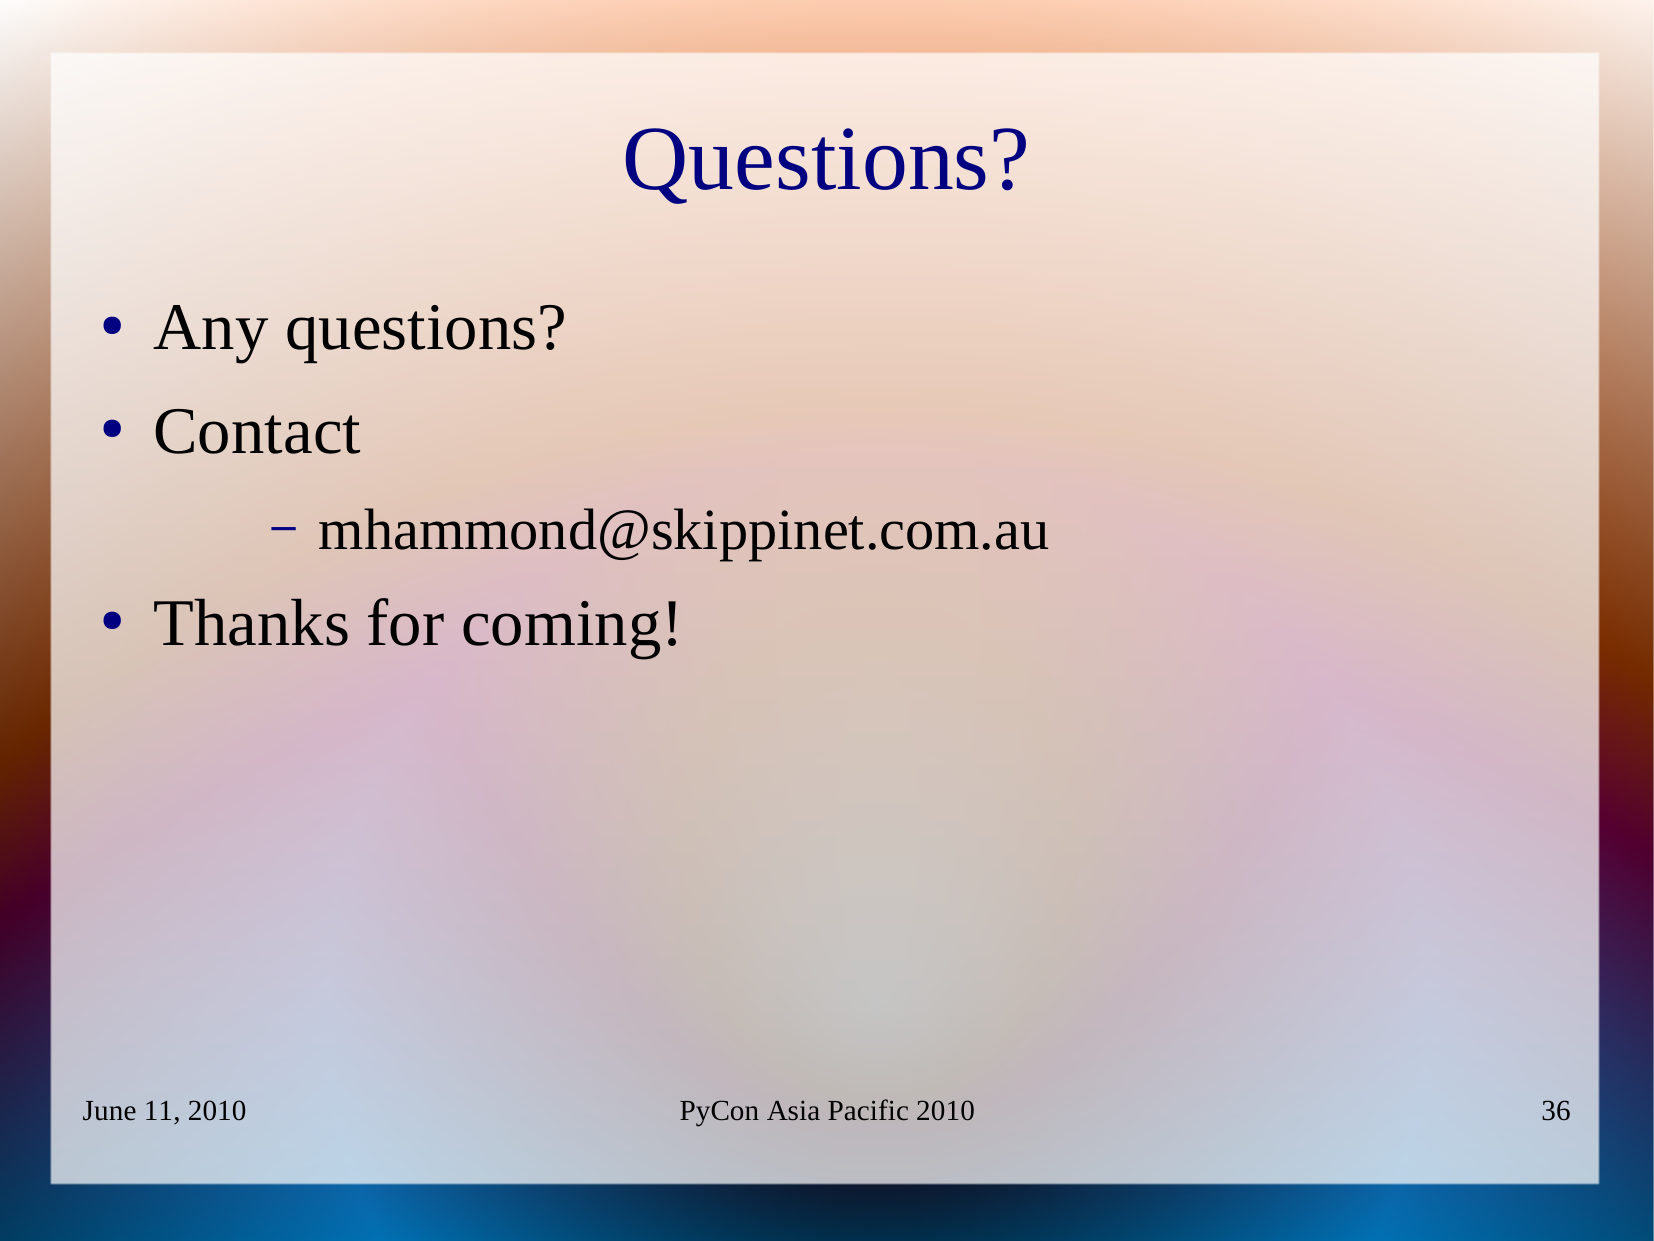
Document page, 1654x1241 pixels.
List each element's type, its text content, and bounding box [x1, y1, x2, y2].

list Any questions? Contact mhammond@skippinet.com.au Thanks for coming! [82, 290, 1571, 1019]
title Questions? [82, 62, 1571, 256]
picture [0, 0, 1654, 1241]
